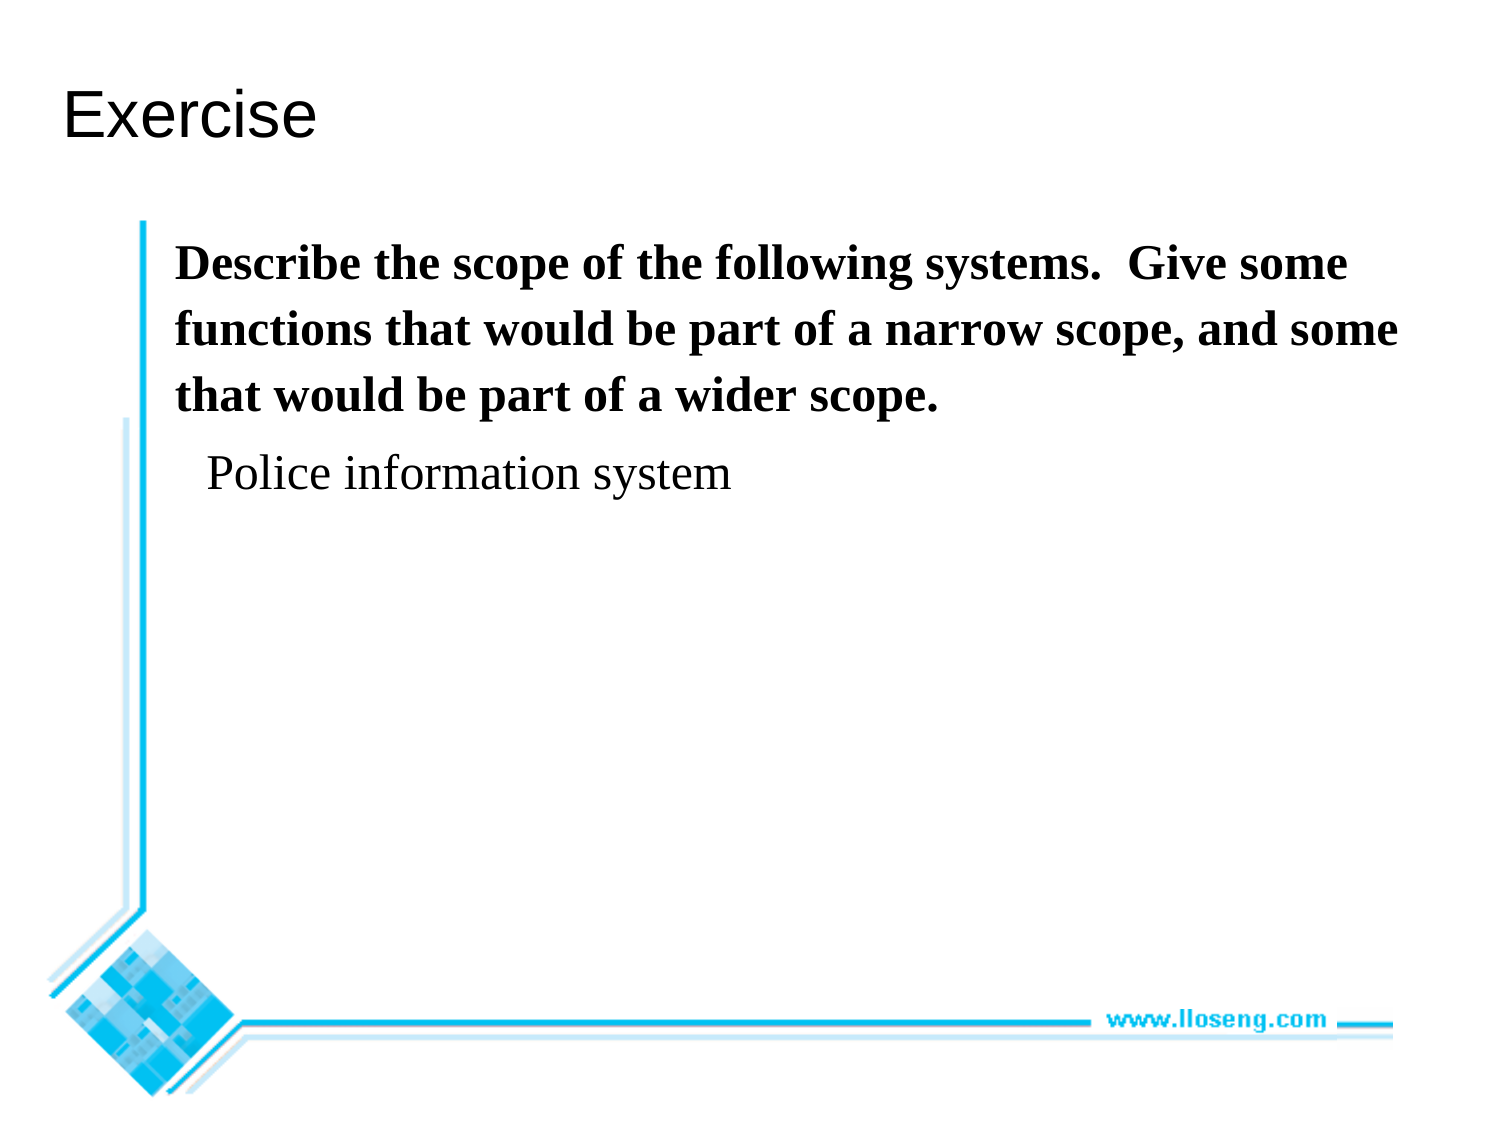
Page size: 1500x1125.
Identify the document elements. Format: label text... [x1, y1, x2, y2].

title Exercise [62, 37, 1413, 188]
list Describe the scope of the following systems. Give some functions that would be part of a narrow scope, and some that would be part of a wider scope. Police information system [174, 224, 1413, 1013]
picture [35, 209, 1393, 1099]
